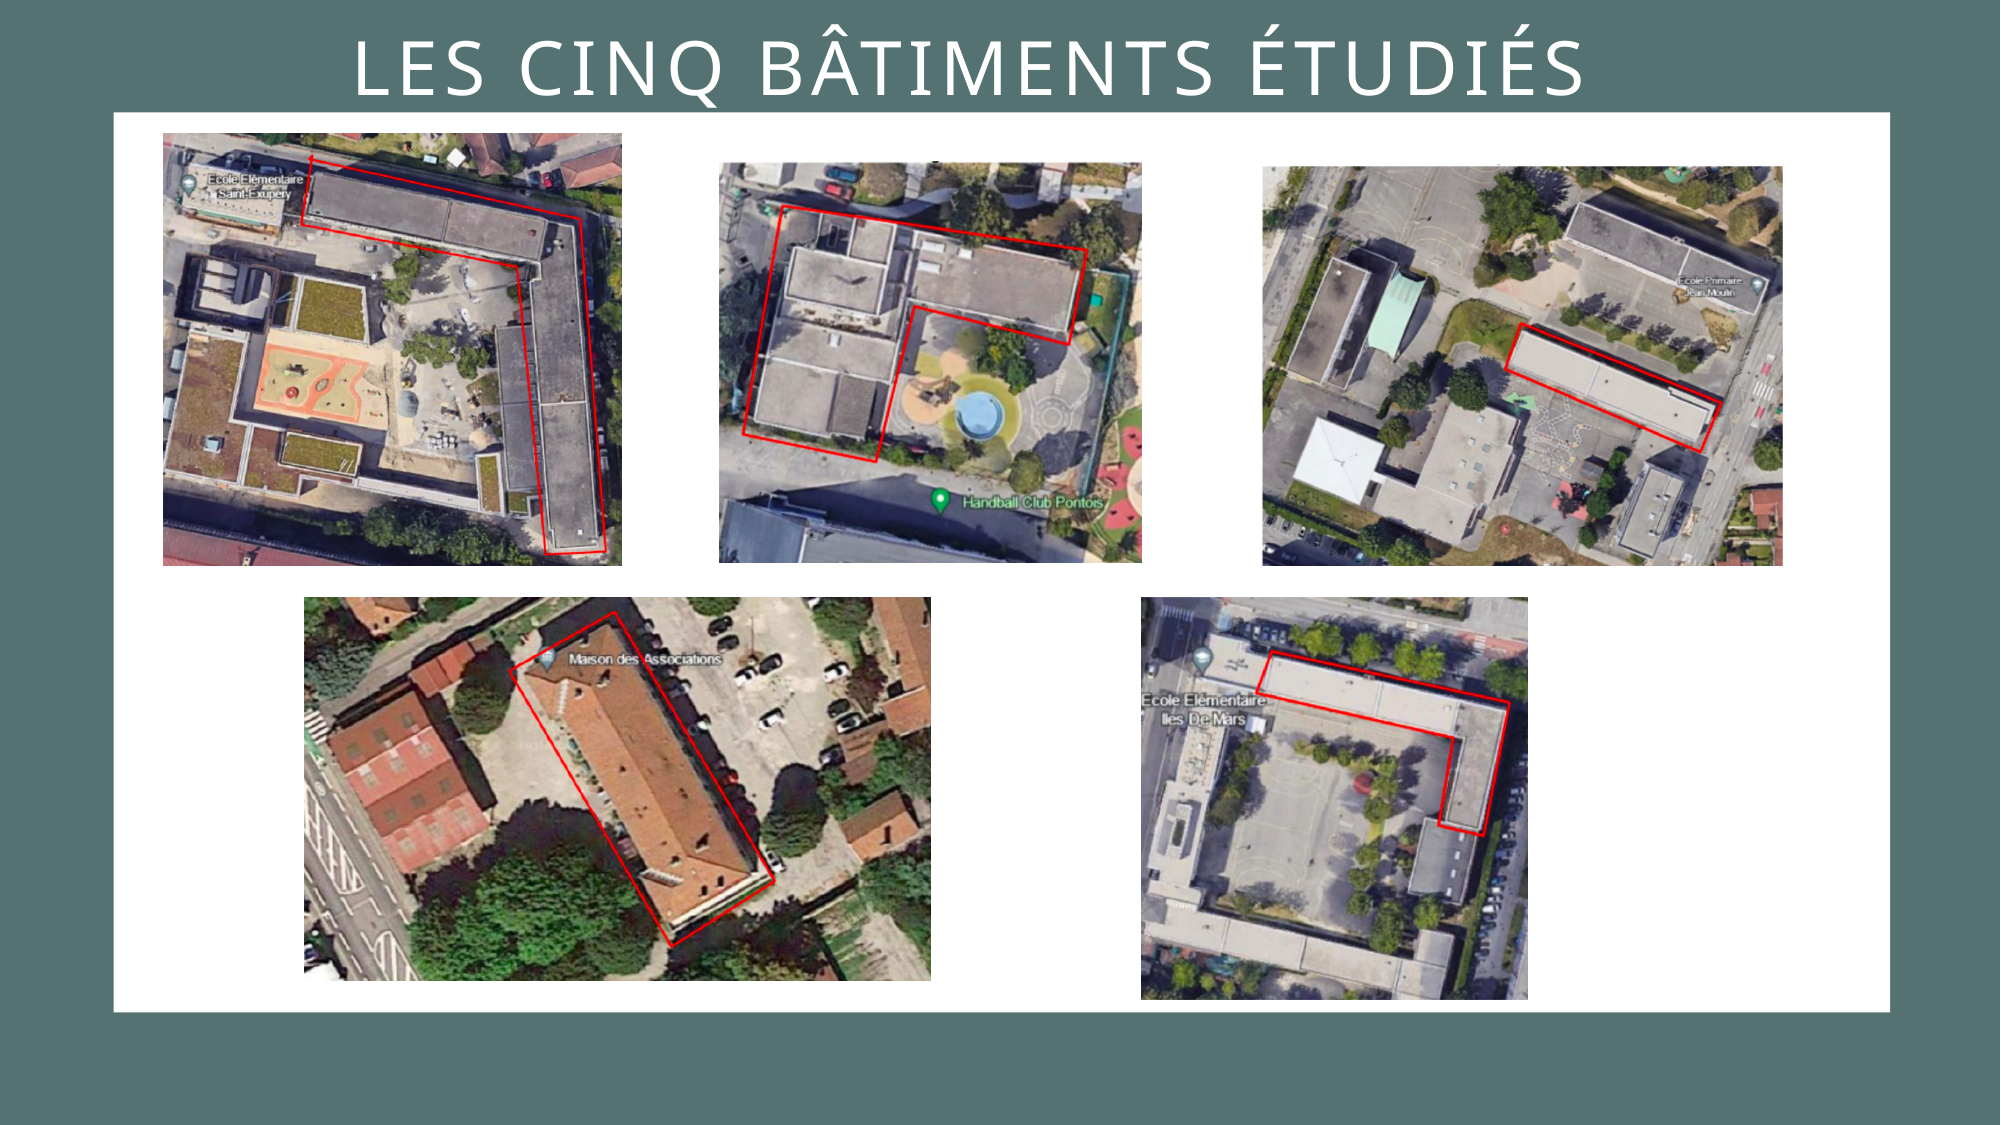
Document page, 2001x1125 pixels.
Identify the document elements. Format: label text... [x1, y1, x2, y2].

picture [719, 161, 1142, 563]
text_box [0, 0, 2000, 1125]
picture [1141, 597, 1528, 1000]
picture [163, 133, 622, 566]
picture [1261, 164, 1783, 566]
title Les cinq bâtiments étudiés [270, 7, 1668, 120]
picture [304, 597, 931, 981]
